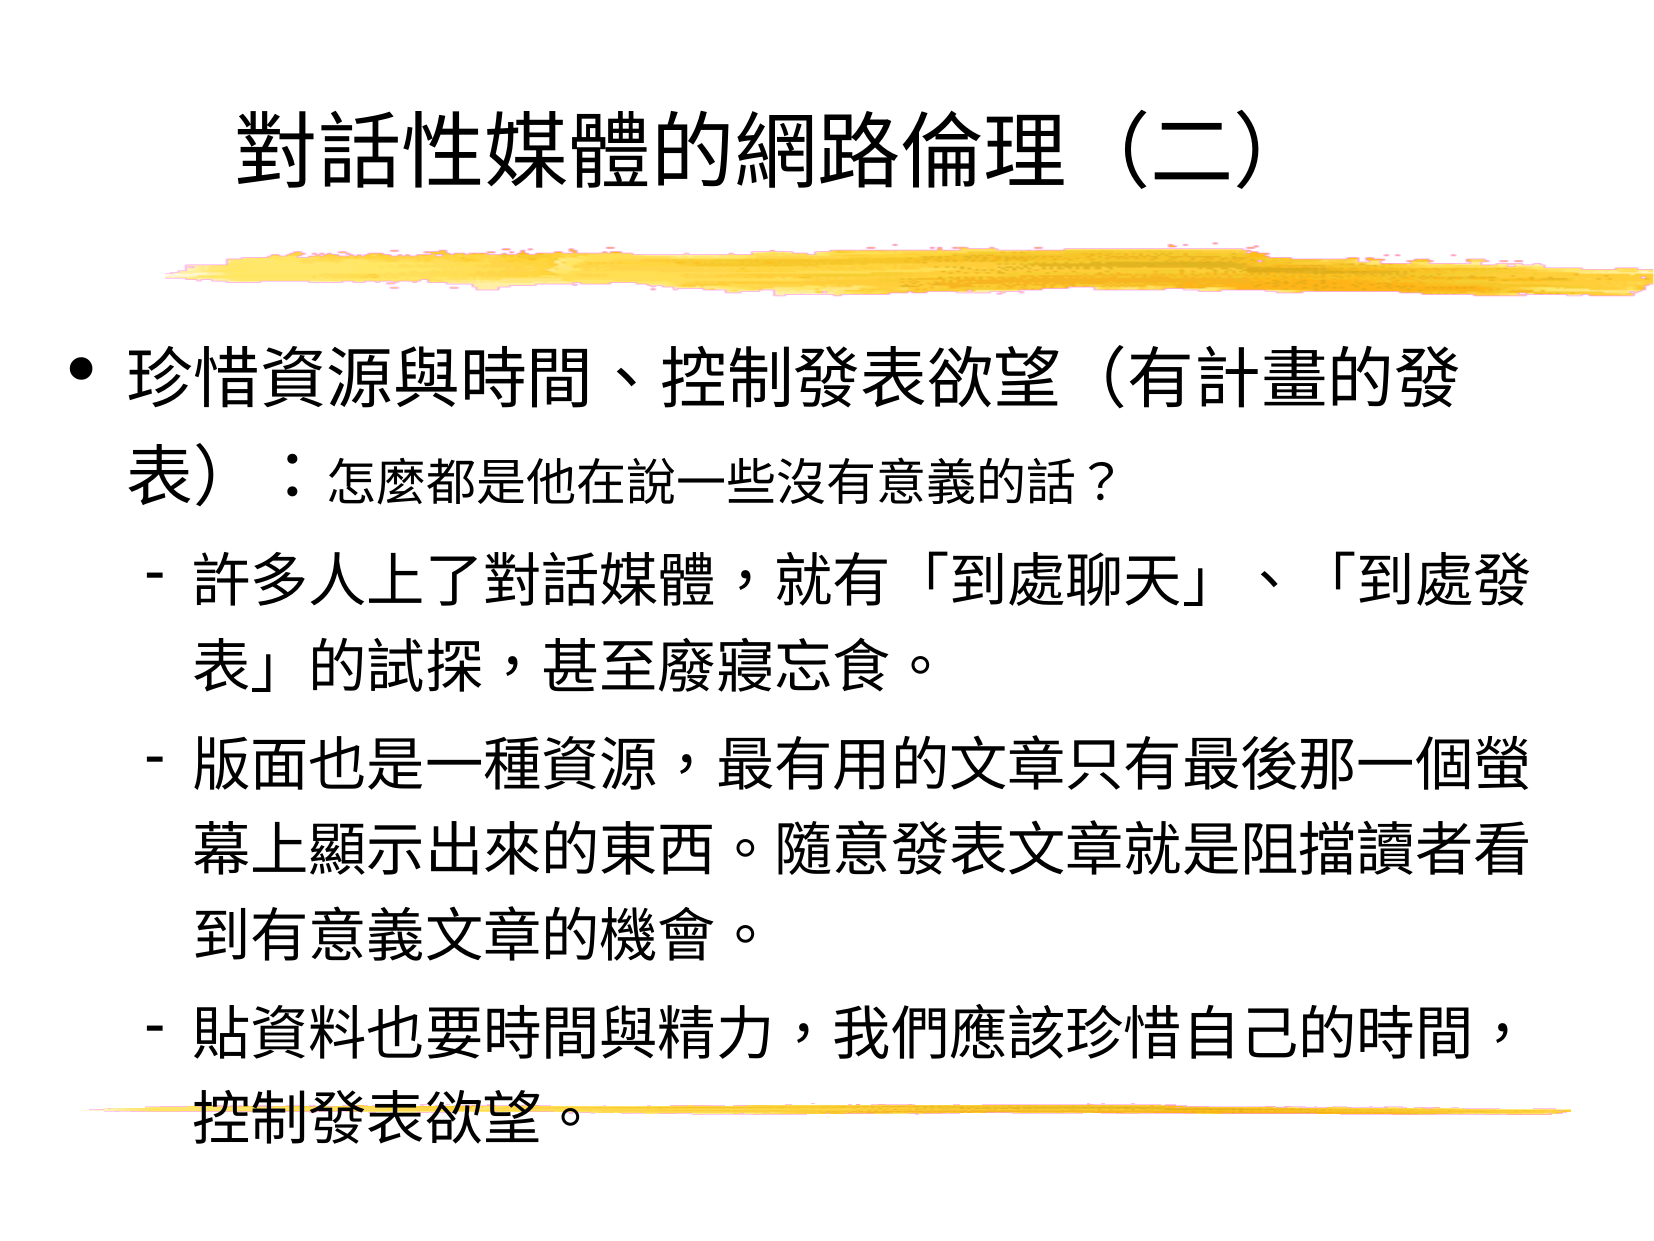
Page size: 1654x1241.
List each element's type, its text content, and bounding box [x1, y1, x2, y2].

list 珍惜資源與時間、控制發表欲望（有計畫的發表）：怎麼都是他在說一些沒有意義的話？ 許多人上了對話媒體，就有「到處聊天」、「到處發表」的試探，甚至廢寢忘食。 版面也是一種資源，最有用的文章只有最後那一個螢幕上顯示出來的東西。隨意發表文章就是阻擋讀者看到有意義文章的機會。 貼資料也要時間與精力，我們應該珍惜自己的時間，控制發表欲望。 [55, 316, 1599, 1164]
title 對話性媒體的網路倫理（二） [73, 41, 1479, 249]
picture [165, 237, 1654, 308]
